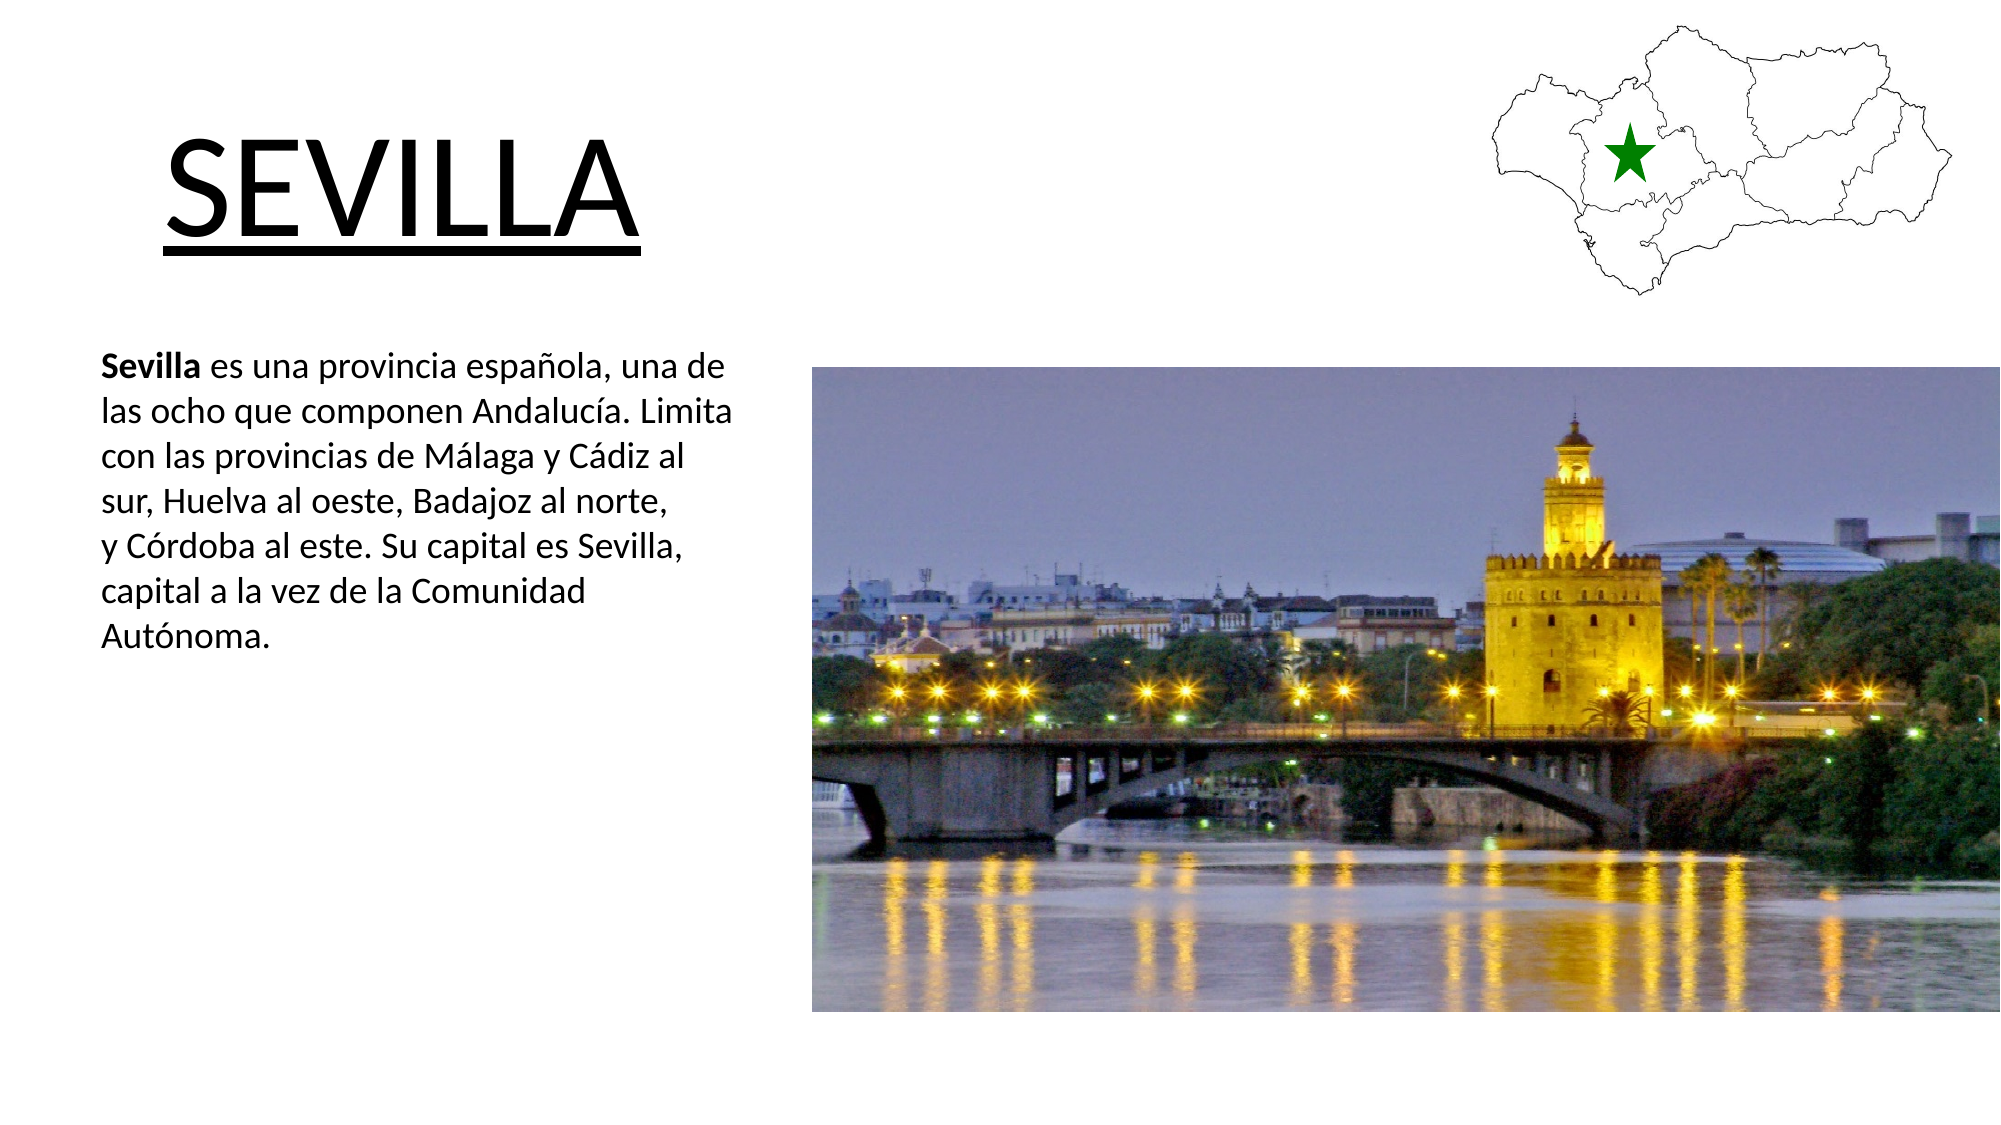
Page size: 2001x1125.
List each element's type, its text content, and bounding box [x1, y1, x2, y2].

text_box SEVILLA [148, 79, 656, 274]
picture [1485, 24, 1957, 301]
text_box Sevilla es una provincia española, una de las ocho que componen Andalucía. Limita con las provincias de Málaga y Cádiz al sur, Huelva al oeste, Badajoz al norte, y Córdoba al este. Su capital es Sevilla, capital a la vez de la Comunidad Autónoma. [86, 333, 748, 664]
text_box [1604, 121, 1657, 183]
picture [812, 367, 2000, 1012]
